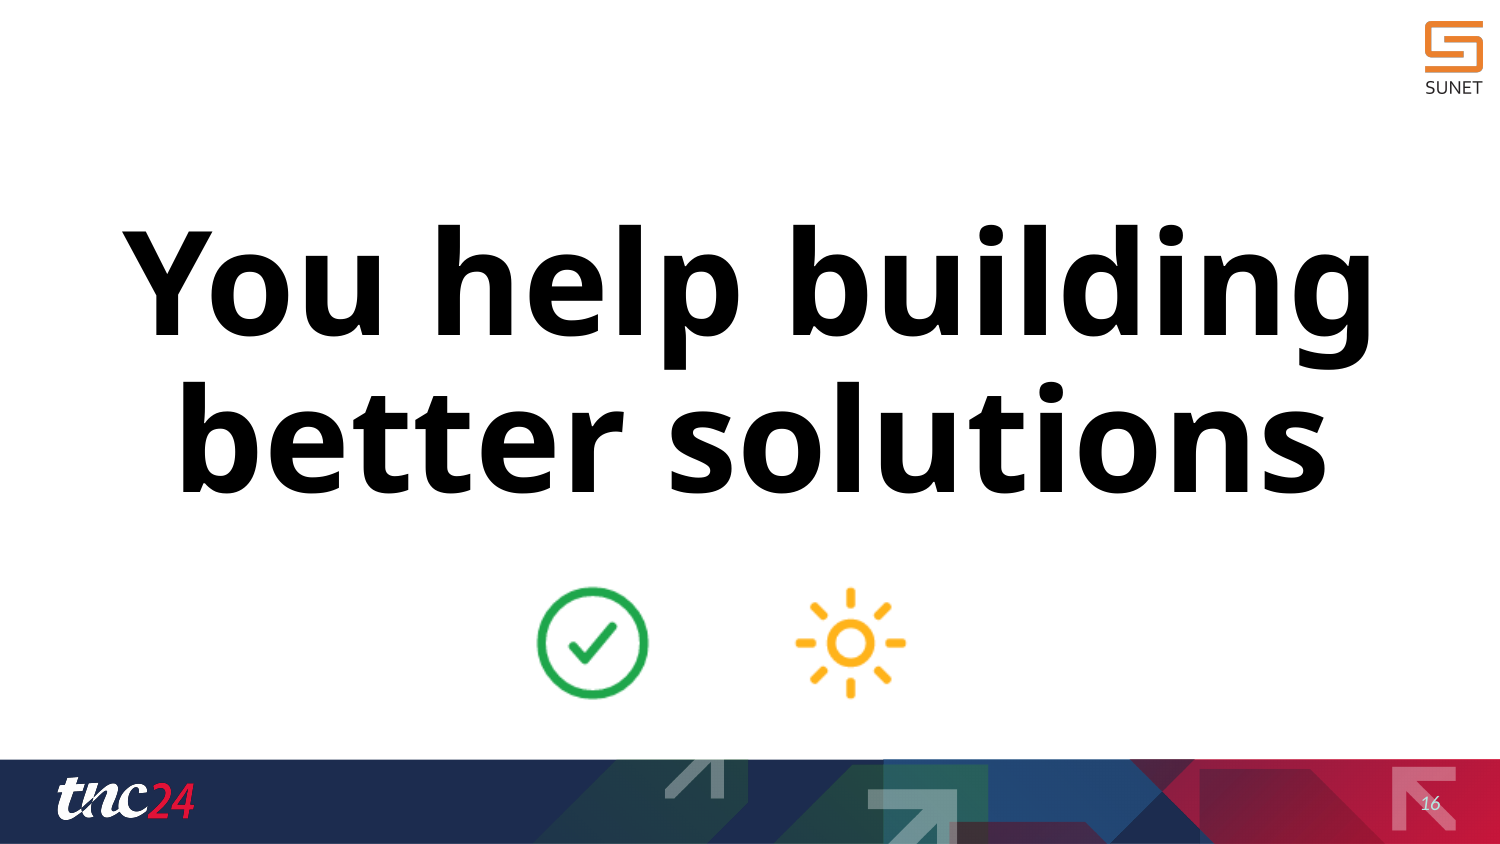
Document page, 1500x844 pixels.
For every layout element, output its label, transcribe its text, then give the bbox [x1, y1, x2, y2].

title You help building better solutions [78, 152, 1426, 582]
picture [57, 777, 225, 823]
picture [1425, 21, 1483, 94]
picture [518, 579, 923, 711]
